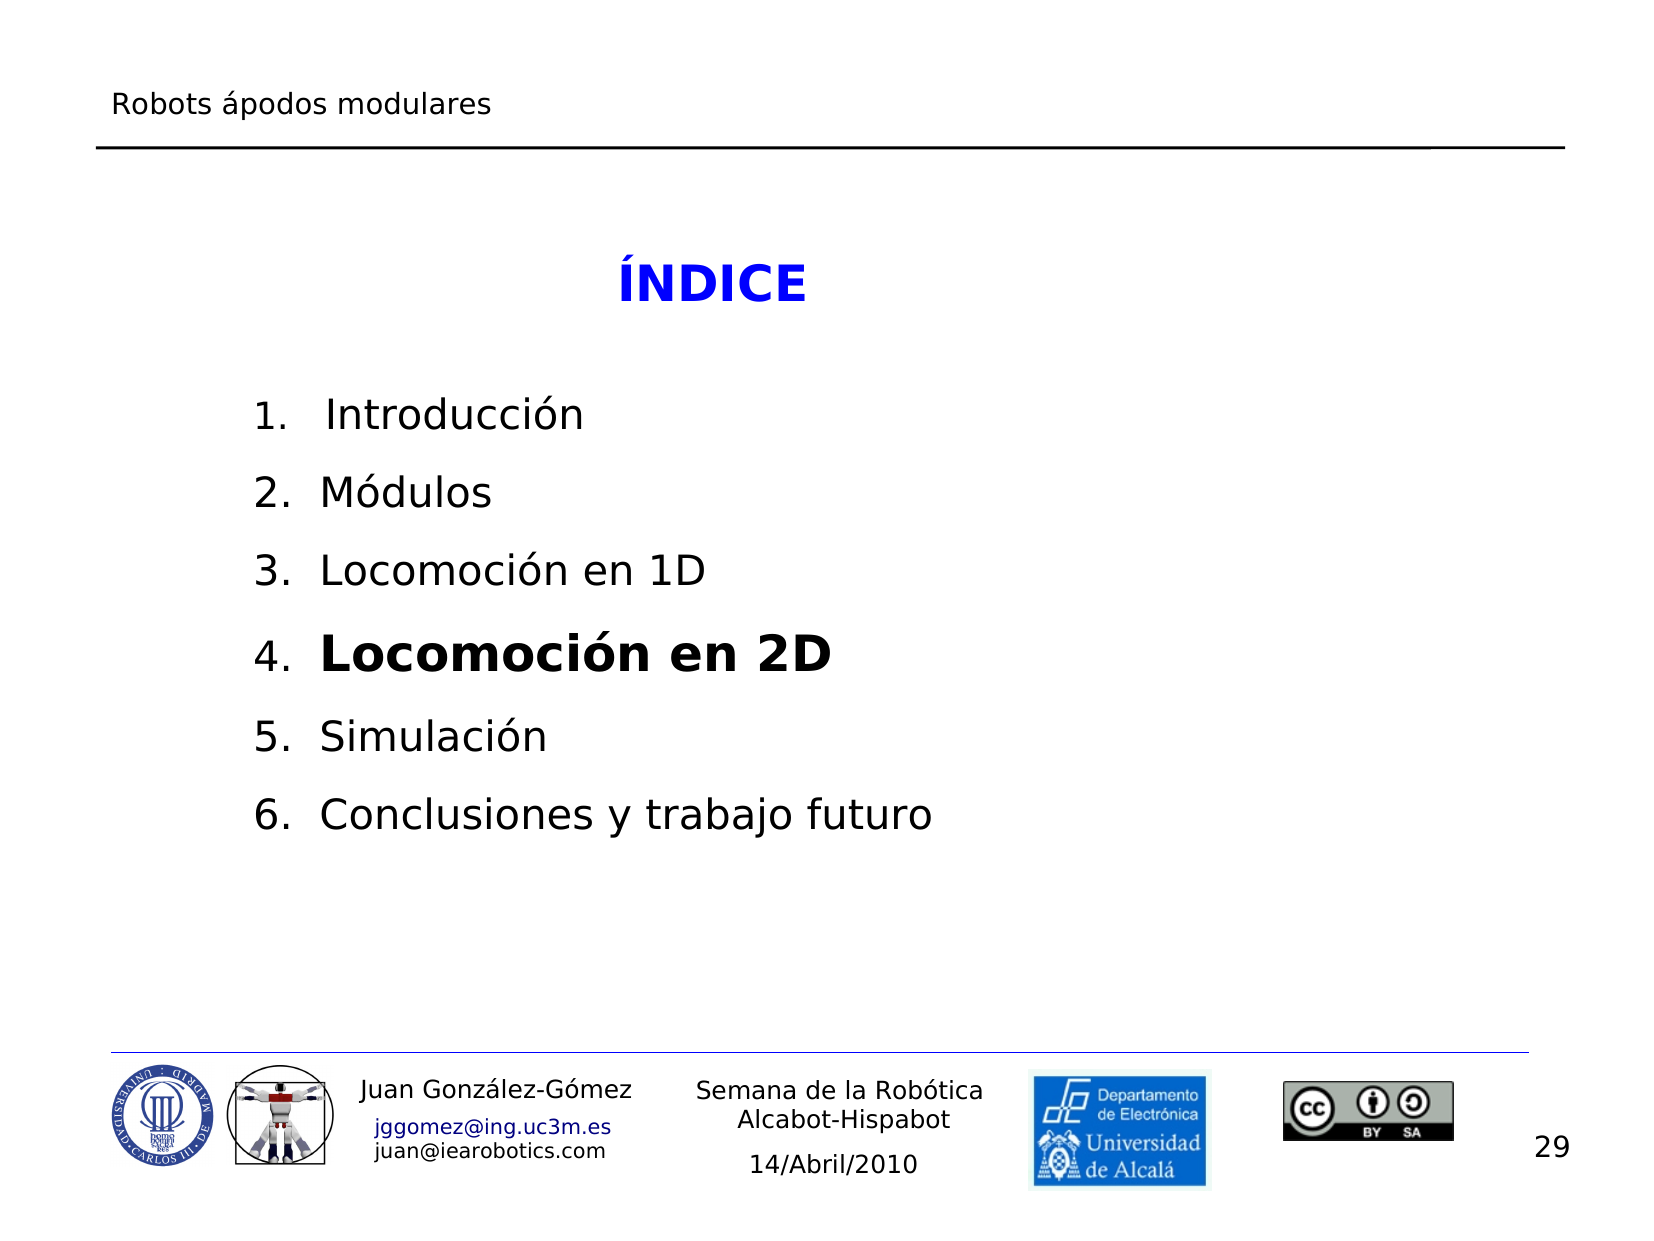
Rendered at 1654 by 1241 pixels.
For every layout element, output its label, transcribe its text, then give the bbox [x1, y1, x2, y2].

picture [1283, 1081, 1454, 1141]
text_box ÍNDICE [602, 247, 824, 321]
text_box 14/Abril/2010 [725, 1142, 934, 1187]
text_box Introducción Módulos Locomoción en 1D Locomoción en 2D Simulación Conclusiones y trabajo futuro [238, 383, 949, 847]
text_box Robots ápodos modulares [96, 79, 508, 129]
picture [110, 1062, 215, 1167]
text_box jggomez@ing.uc3m.es juan@iearobotics.com [359, 1107, 627, 1172]
text_box Semana de la Robótica Alcabot-Hispabot [681, 1068, 1000, 1143]
picture [1028, 1069, 1212, 1191]
picture [226, 1065, 334, 1165]
text_box Juan González-Gómez [345, 1067, 648, 1113]
